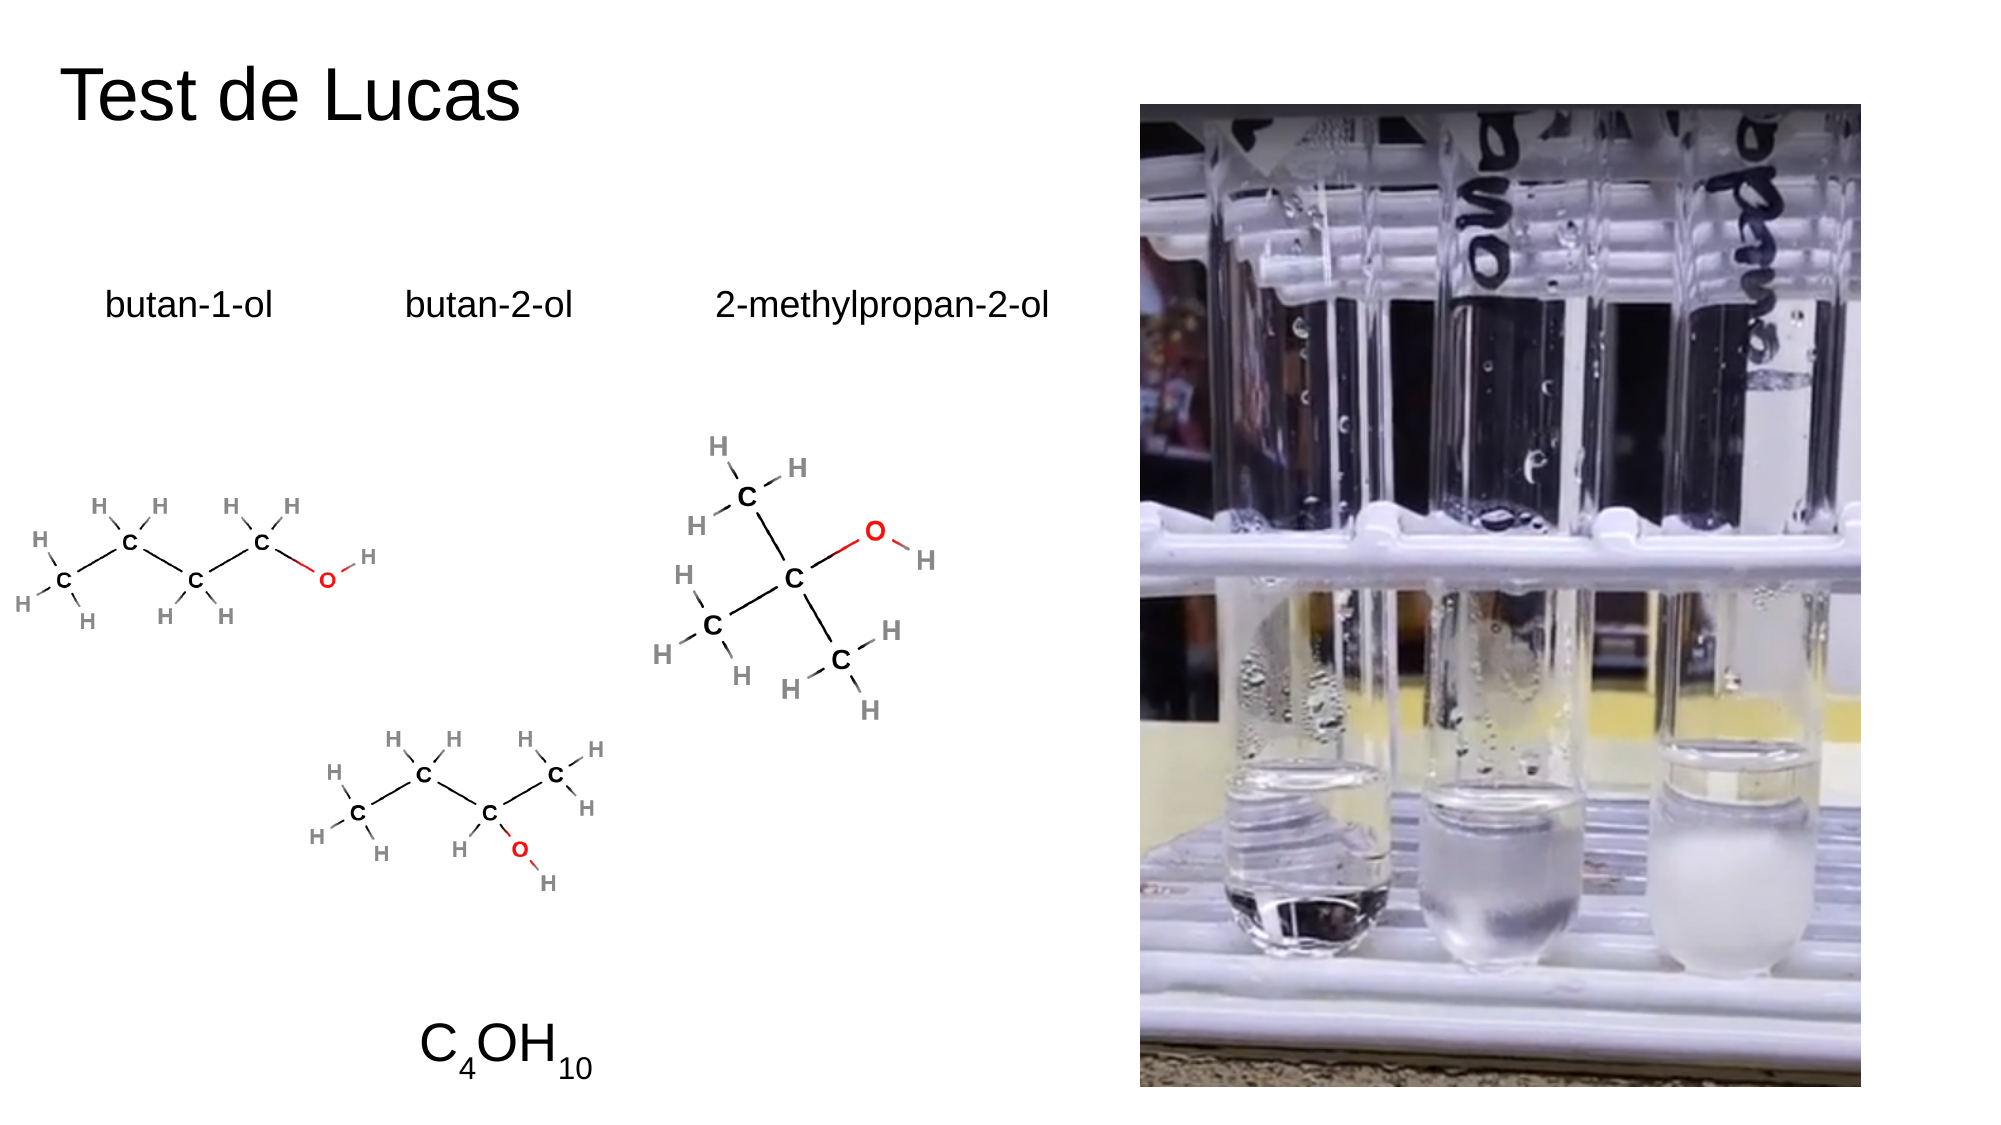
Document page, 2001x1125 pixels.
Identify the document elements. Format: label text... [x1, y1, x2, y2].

text_box Test de Lucas [45, 45, 811, 144]
picture [0, 284, 1018, 1028]
text_box butan-1-ol butan-2-ol 2-methylpropan-2-ol [90, 276, 1171, 376]
picture [1140, 104, 1861, 1087]
text_box C4OH10 [405, 1005, 881, 1094]
